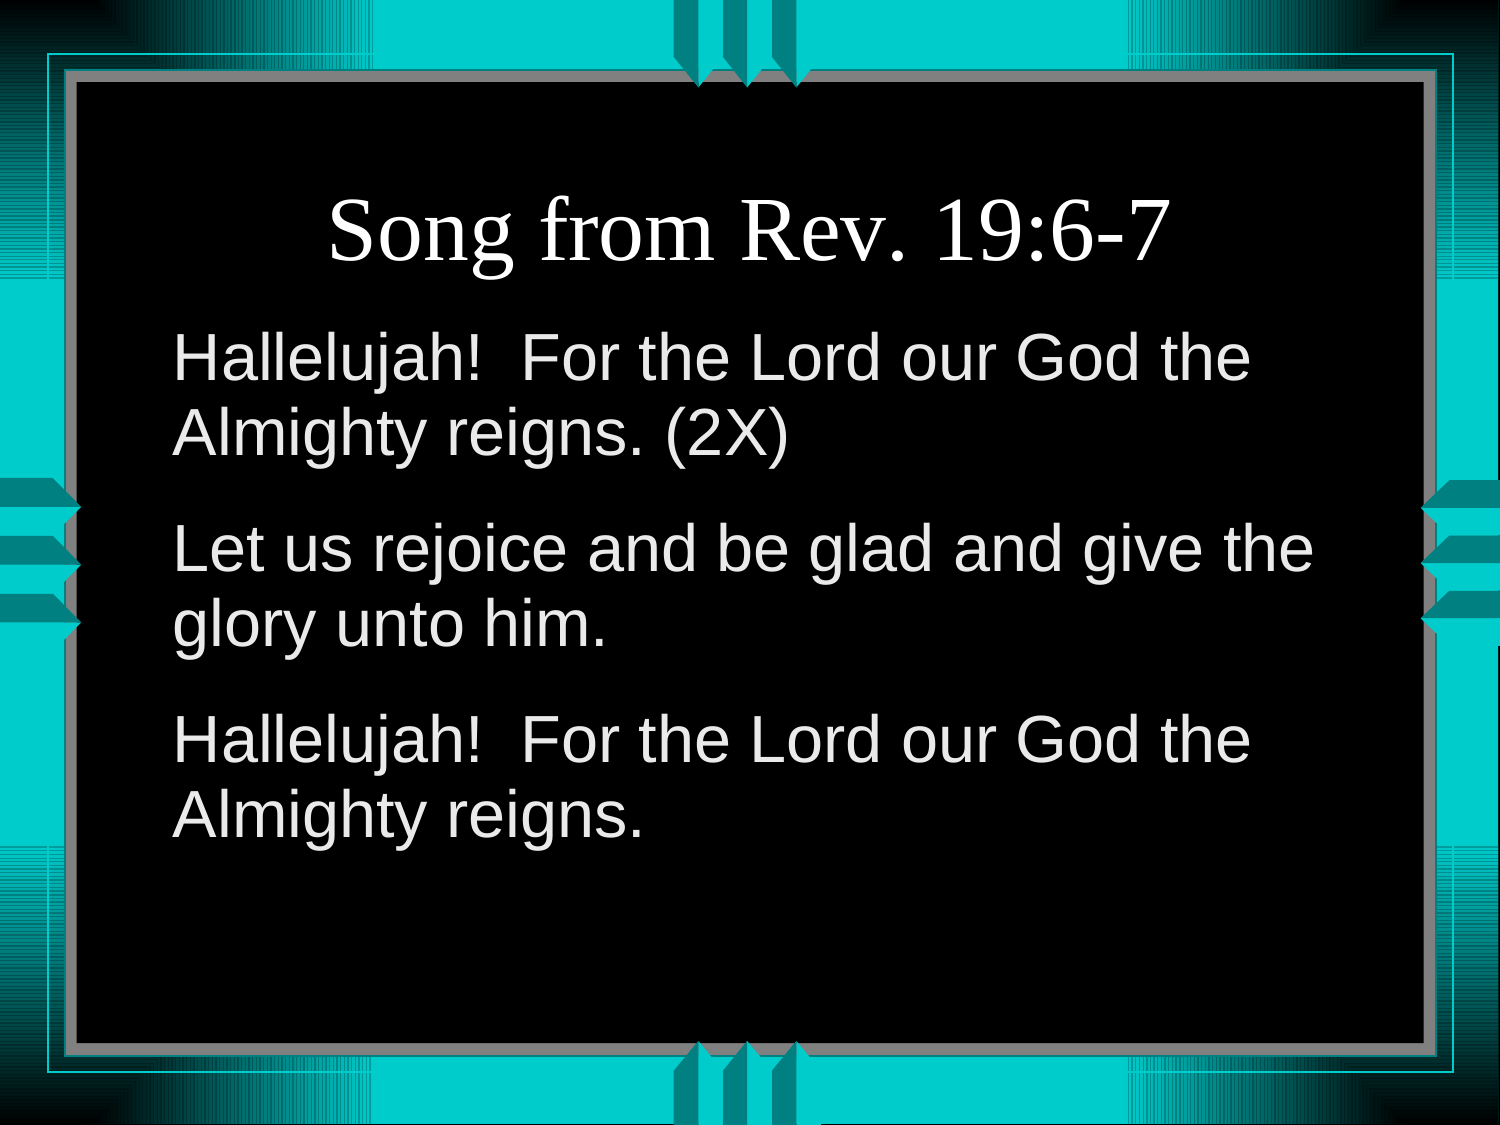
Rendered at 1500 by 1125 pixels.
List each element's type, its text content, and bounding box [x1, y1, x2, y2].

text_box Hallelujah! For the Lord our God the Almighty reigns. (2X) Let us rejoice and be glad and give the glory unto him. Hallelujah! For the Lord our God the Almighty reigns. [157, 312, 1343, 976]
title Song from Rev. 19:6-7 [112, 99, 1388, 288]
